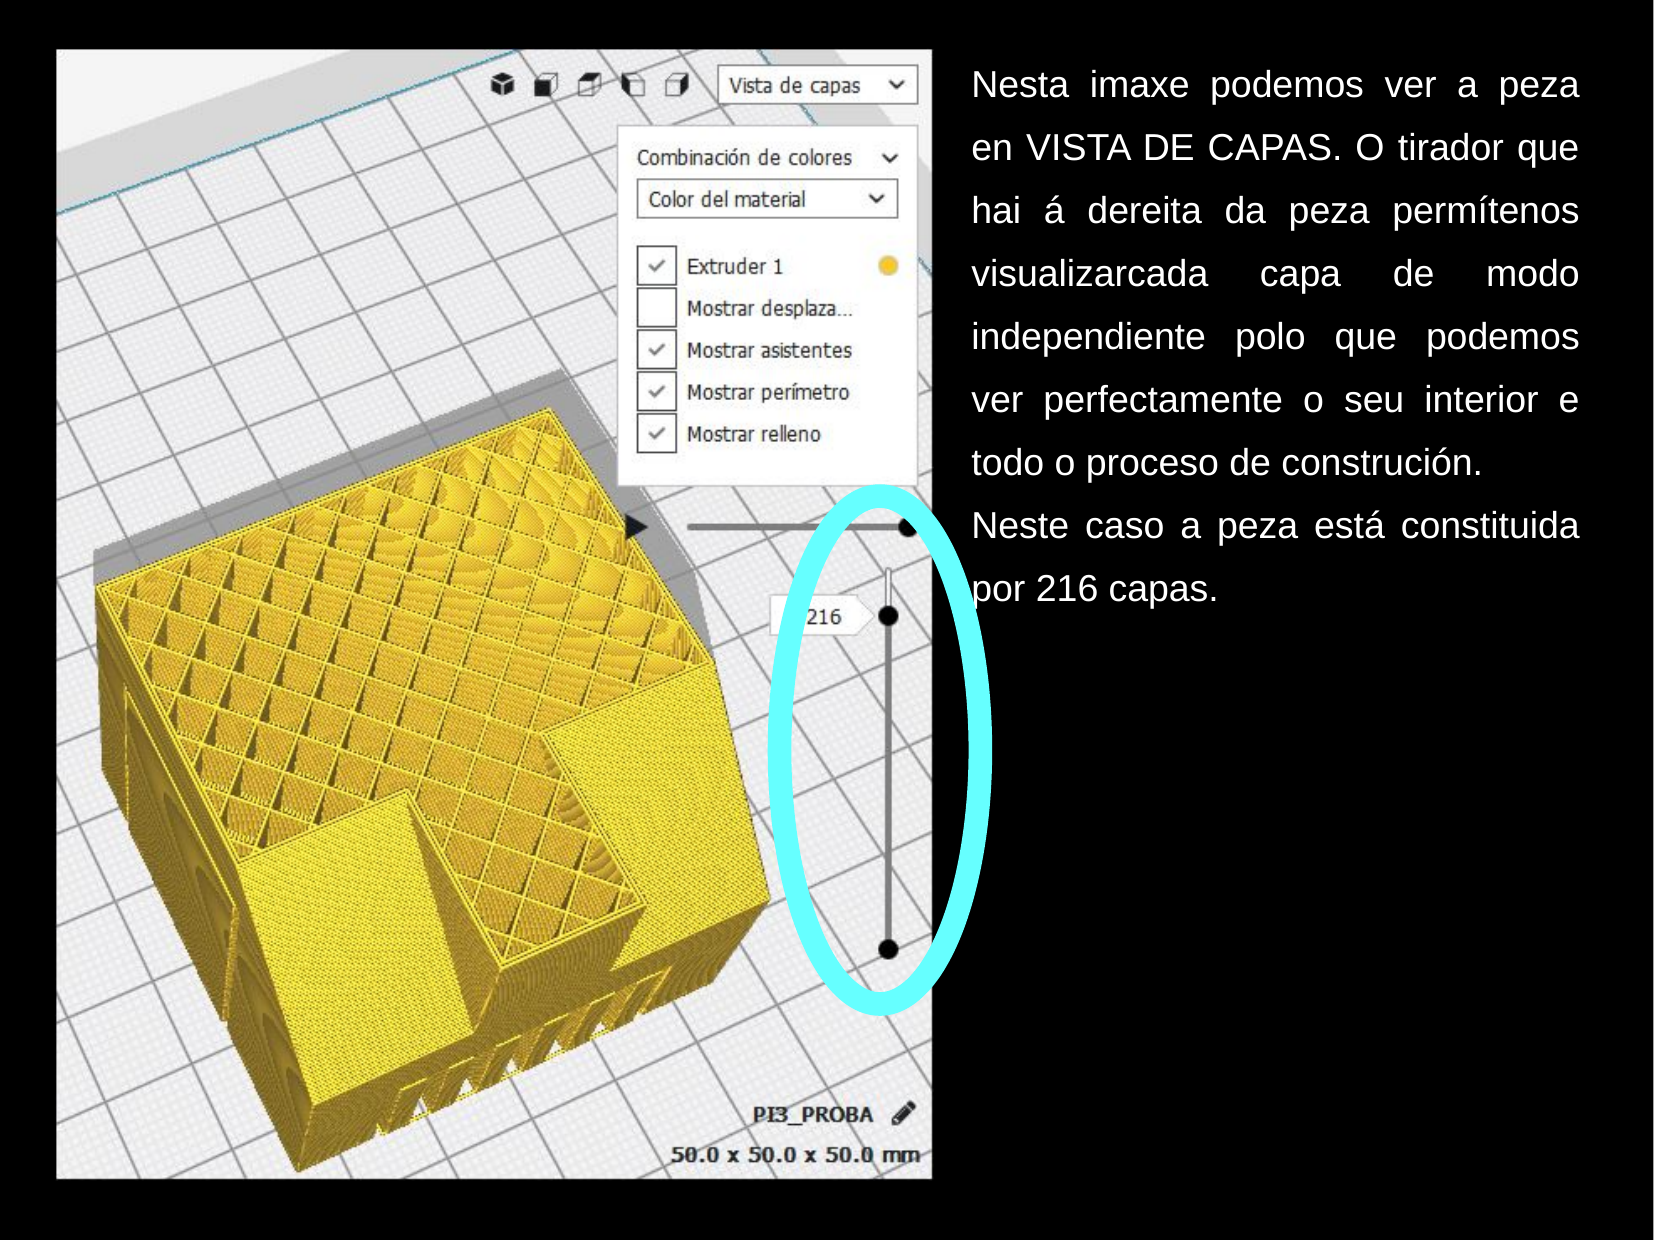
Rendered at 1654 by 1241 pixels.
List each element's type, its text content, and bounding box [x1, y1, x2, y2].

picture [55, 48, 934, 1181]
picture [792, 508, 934, 992]
text_box Nesta imaxe podemos ver a peza en VISTA DE CAPAS. O tirador que hai á dereita da peza permítenos visualizarcada capa de modo independiente polo que podemos ver perfectamente o seu interior e todo o proceso de construción. Neste caso a peza está constituida por 216 capas. [956, 35, 1595, 596]
